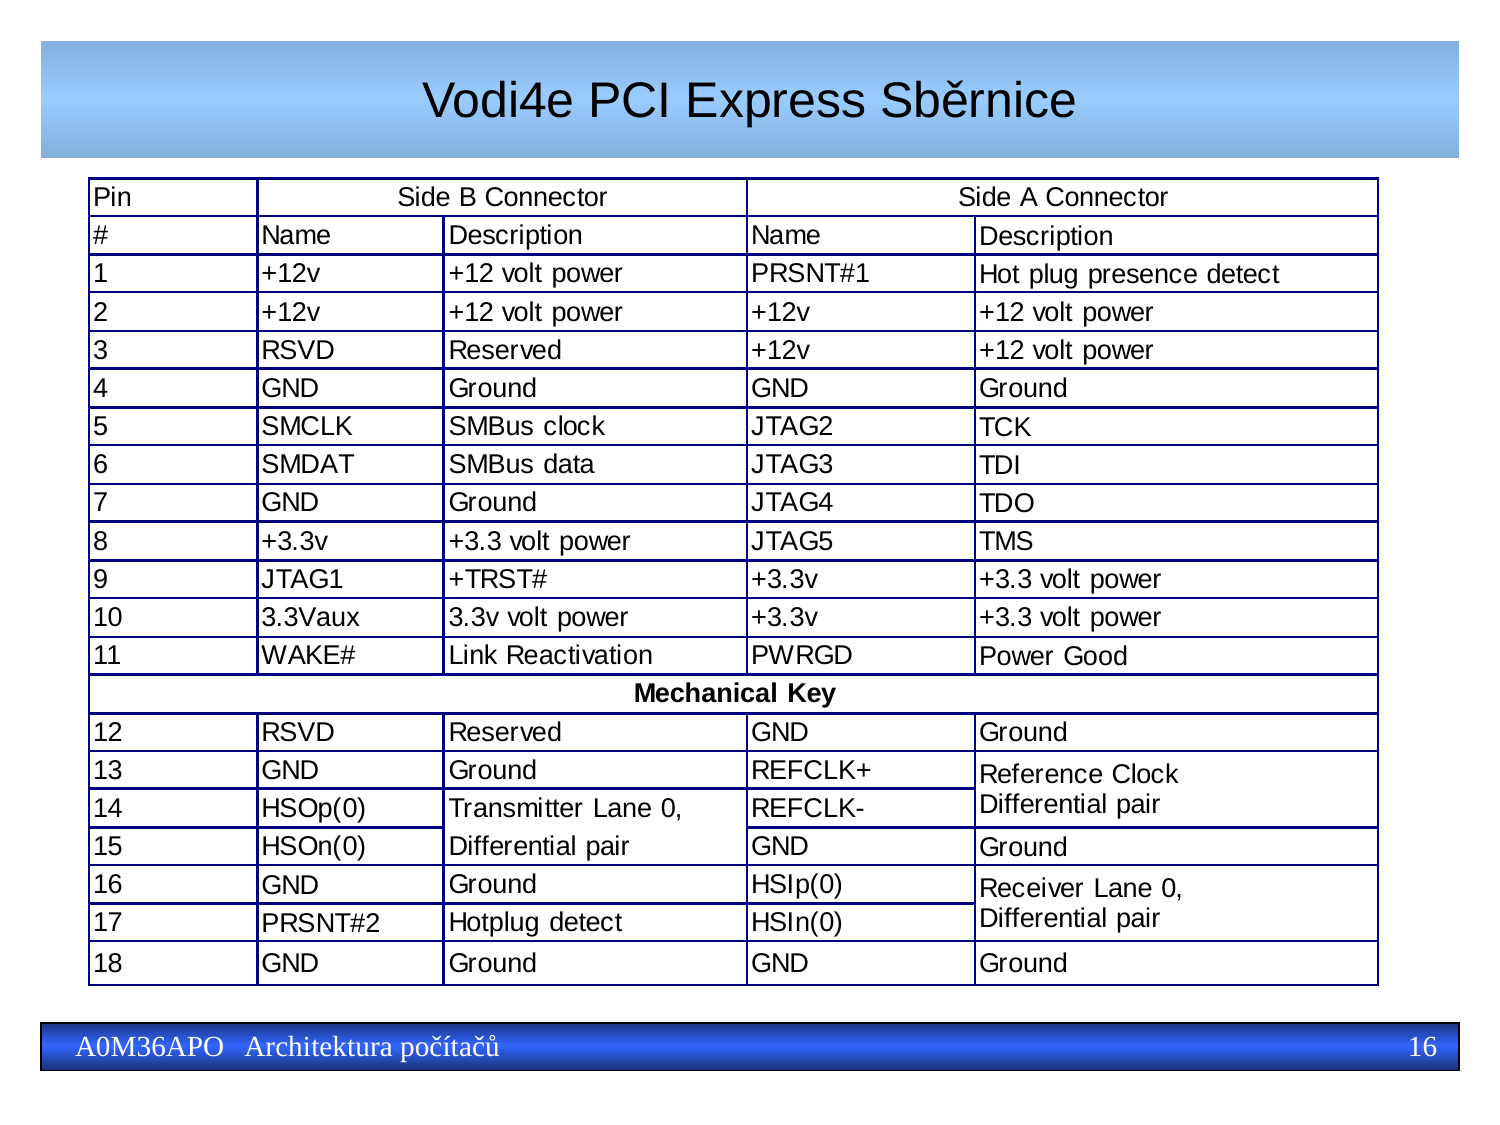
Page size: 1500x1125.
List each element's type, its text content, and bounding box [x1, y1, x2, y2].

title Vodi4e PCI Express Sběrnice [41, 41, 1459, 158]
chart [12, 177, 1422, 1000]
